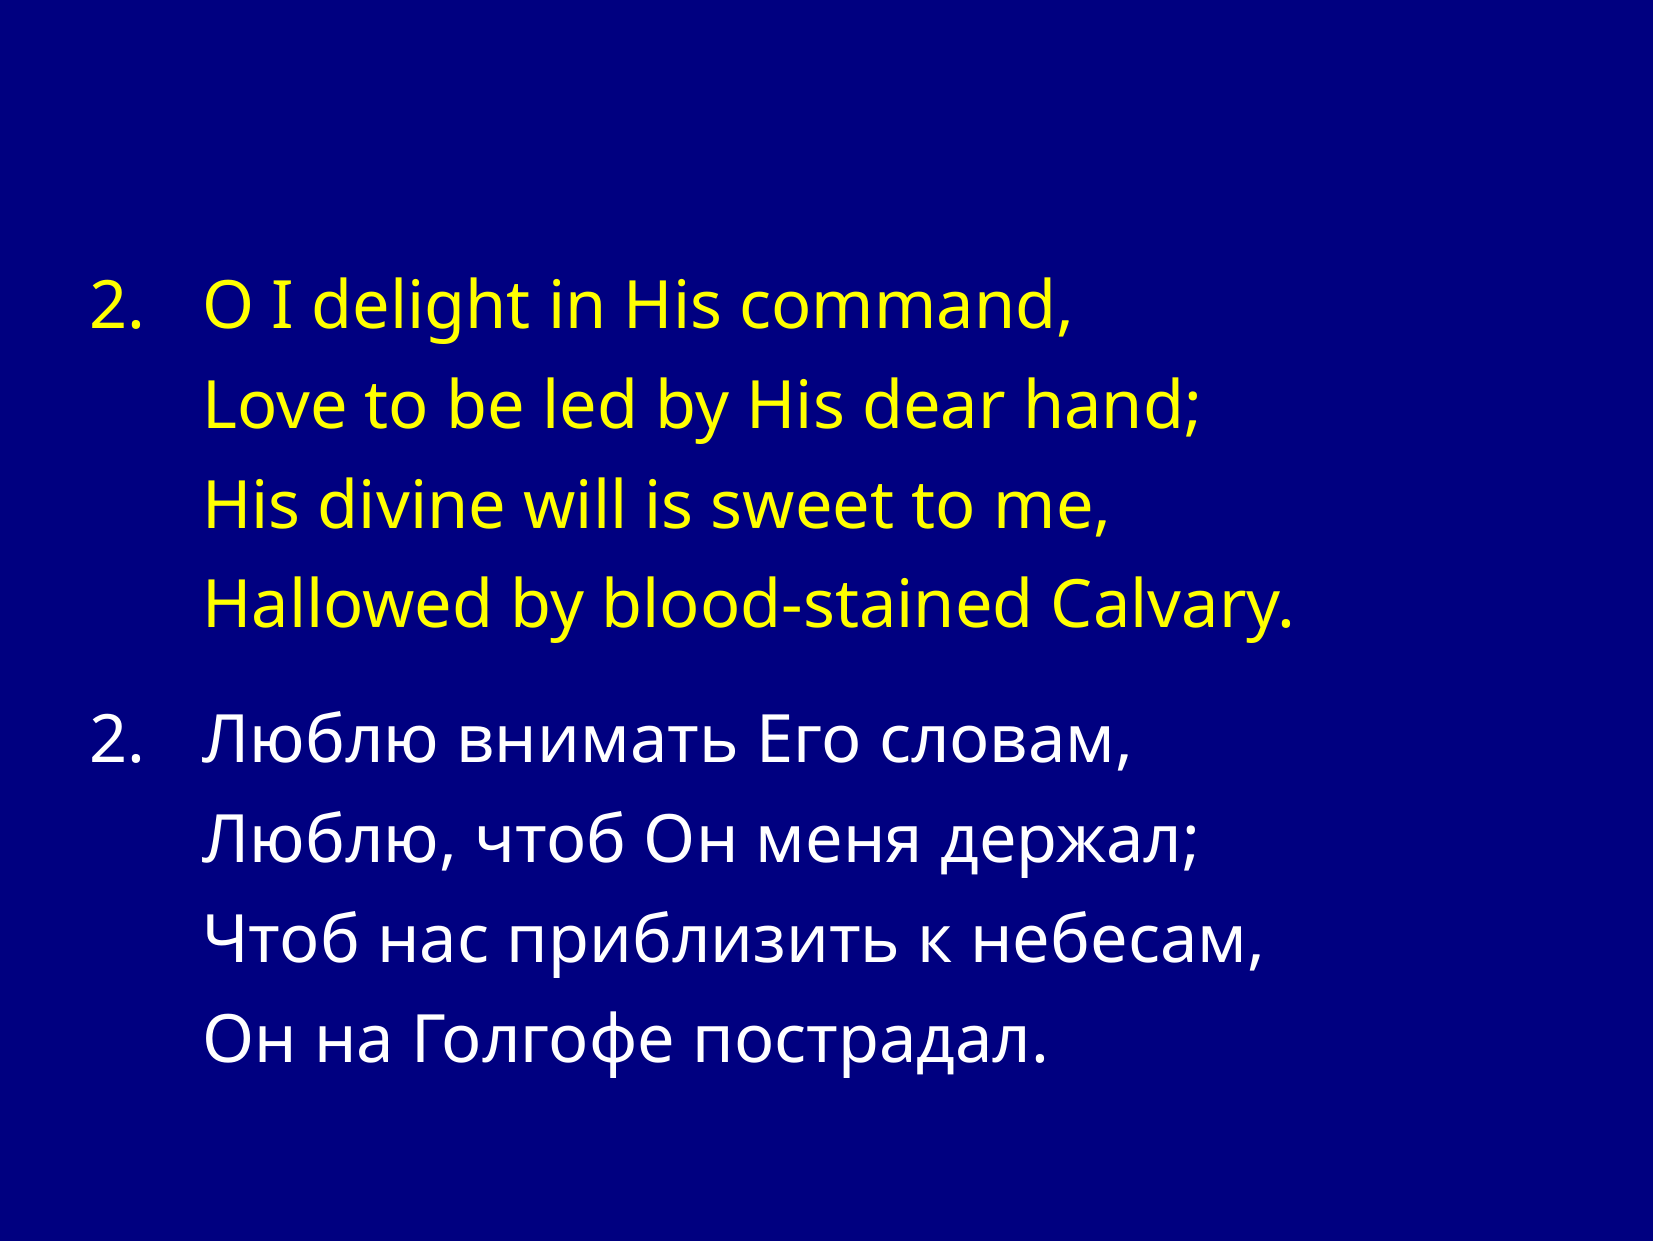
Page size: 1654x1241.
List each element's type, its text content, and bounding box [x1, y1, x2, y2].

text_box 2. O I delight in His command, Love to be led by His dear hand; His divine will is sweet to me, Hallowed by blood-stained Calvary. [75, 150, 1576, 638]
text_box 2. Люблю внимать Его словам, Люблю, чтоб Он меня держал; Чтоб нас приблизить к небесам, Он на Голгофе пострадал. [75, 675, 1576, 1163]
